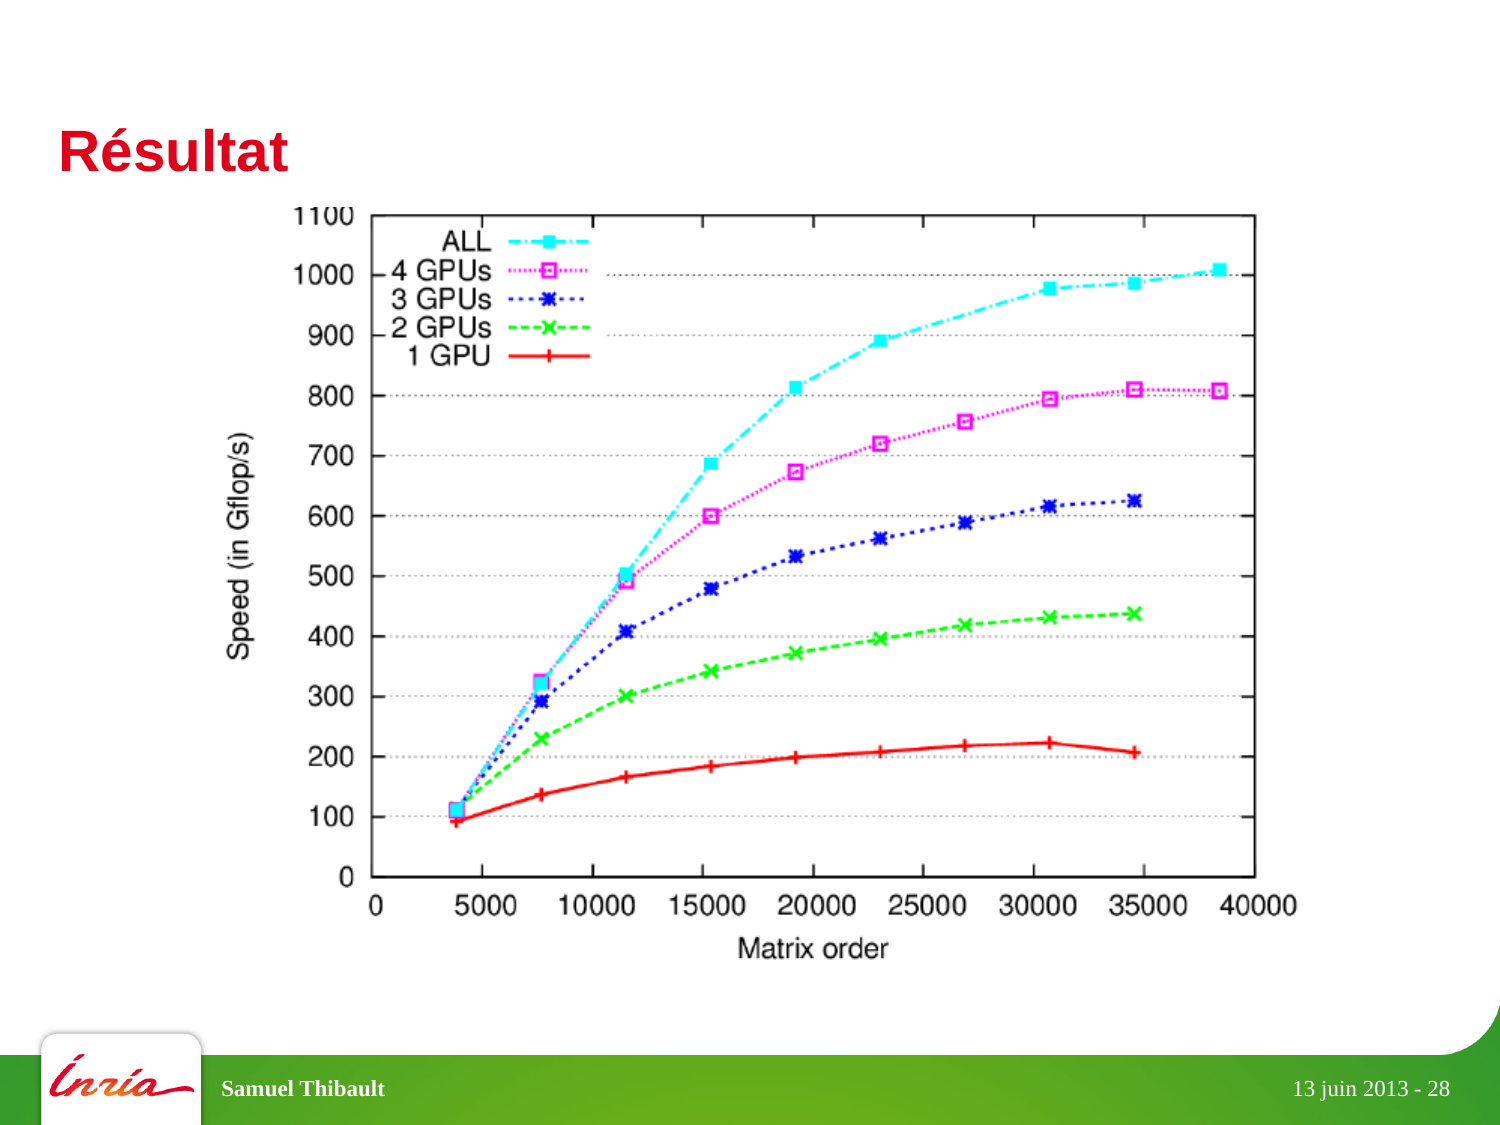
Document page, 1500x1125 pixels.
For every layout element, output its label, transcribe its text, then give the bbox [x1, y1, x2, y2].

picture [0, 207, 1500, 1125]
title Résultat [59, 59, 1477, 237]
